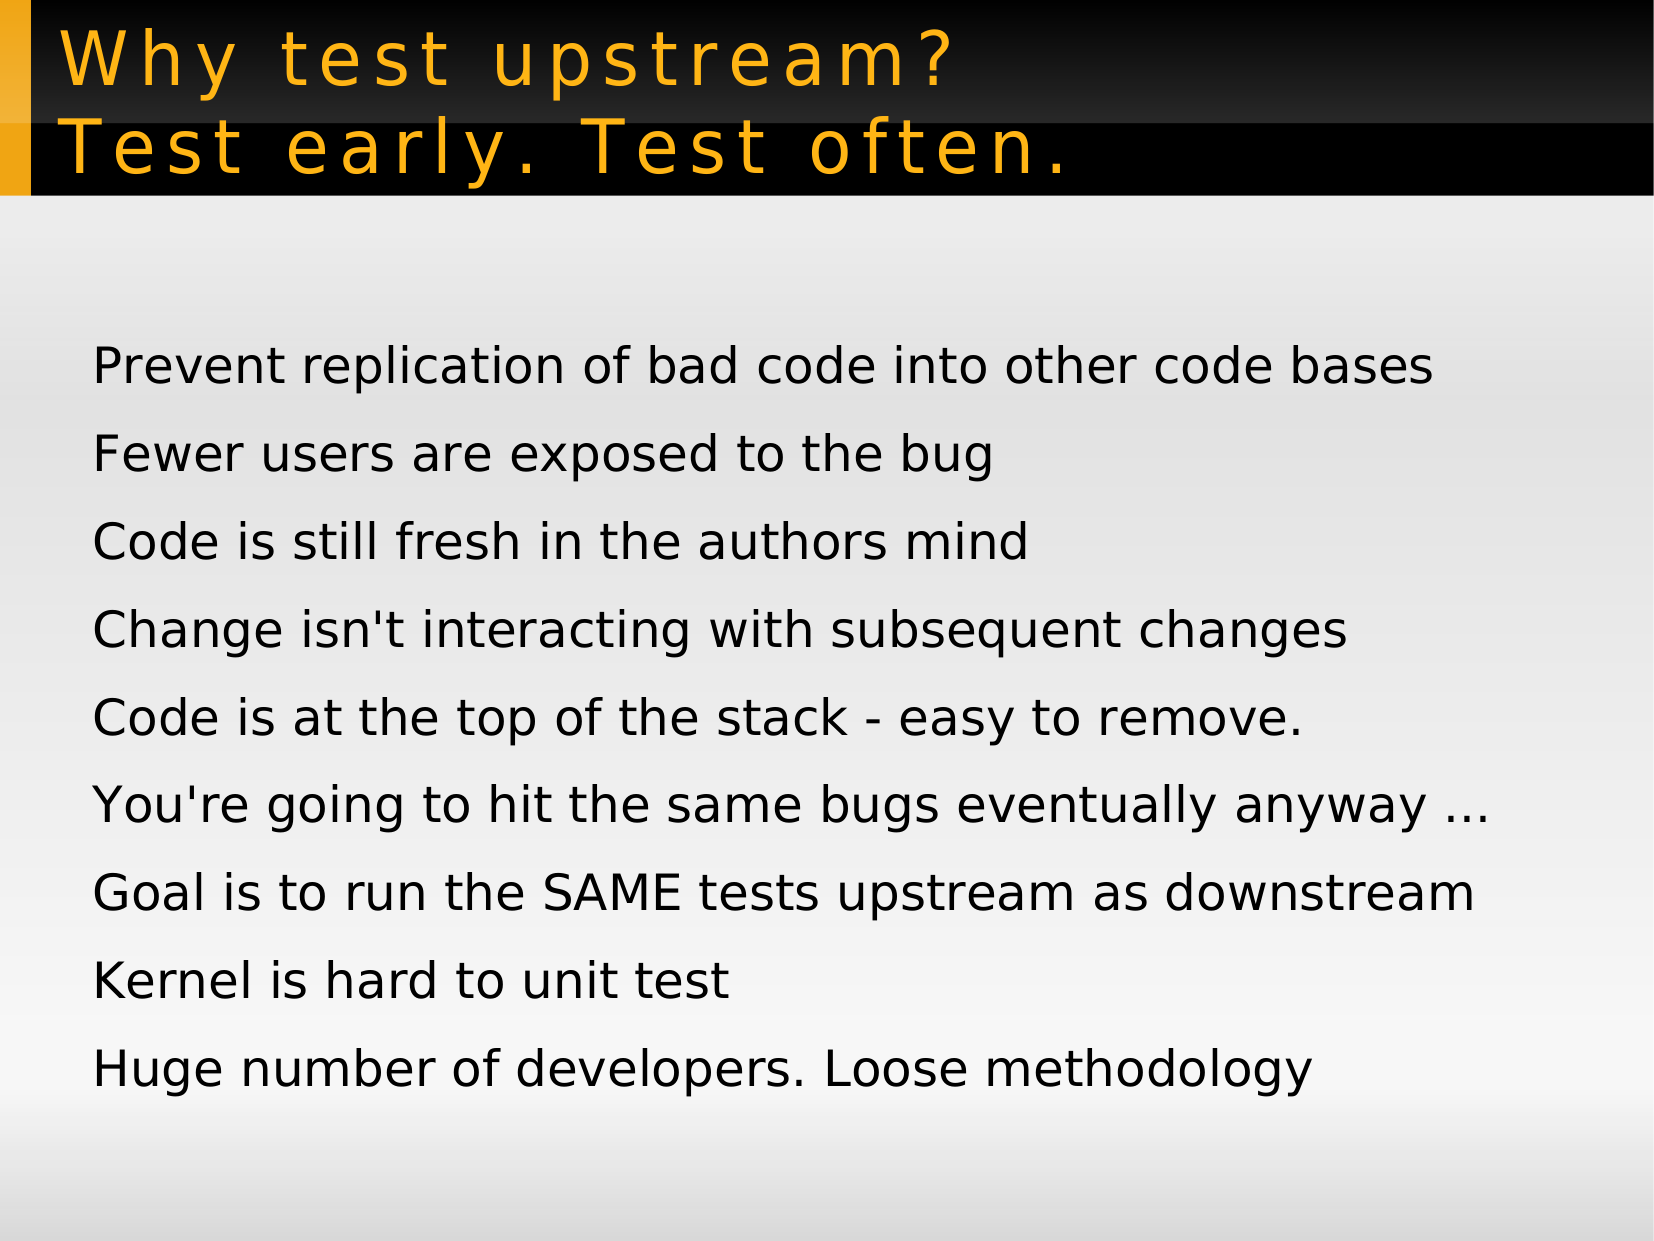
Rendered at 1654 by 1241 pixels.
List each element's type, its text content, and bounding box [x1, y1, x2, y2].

list Prevent replication of bad code into other code bases Fewer users are exposed to the bug Code is still fresh in the authors mind Change isn't interacting with subsequent changes Code is at the top of the stack - easy to remove. You're going to hit the same bugs eventually anyway ... Goal is to run the SAME tests upstream as downstream Kernel is hard to unit test Huge number of developers. Loose methodology [75, 337, 1564, 1098]
picture [0, 0, 1654, 1241]
title Why test upstream? Test early. Test often. [59, 16, 1270, 191]
